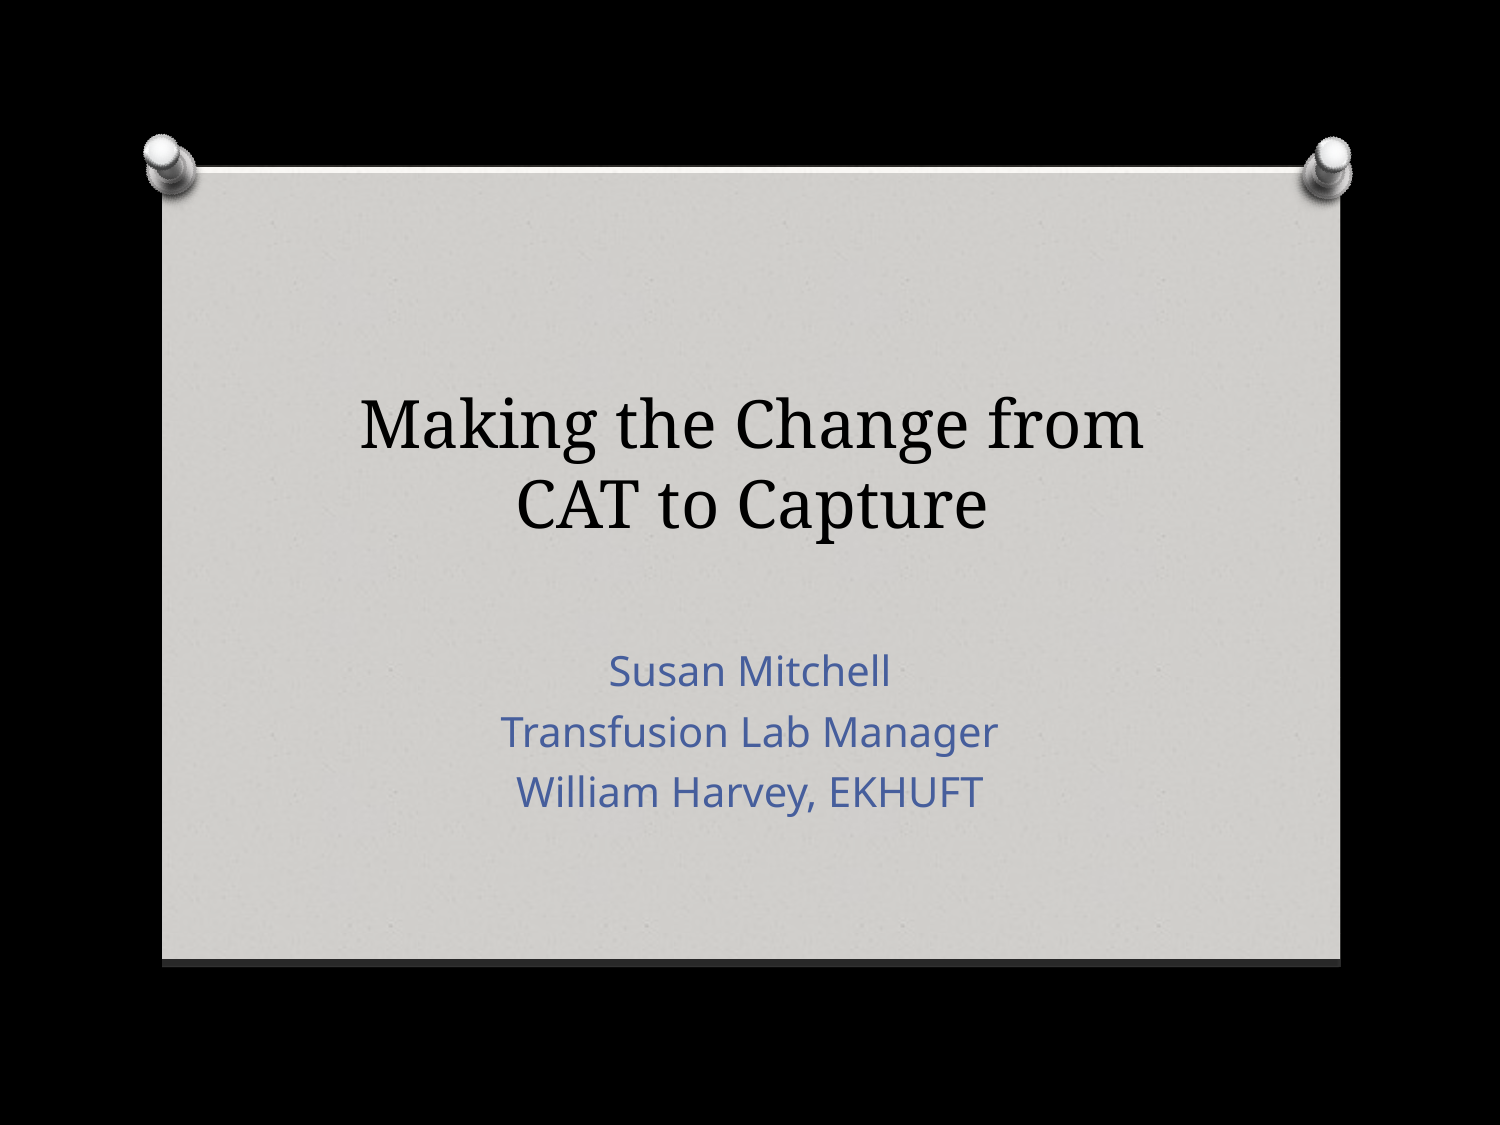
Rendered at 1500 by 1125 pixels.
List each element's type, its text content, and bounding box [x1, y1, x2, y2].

title Making the Change from CAT to Capture [283, 294, 1223, 595]
subtitle Susan Mitchell Transfusion Lab Manager William Harvey, EKHUFT [225, 637, 1276, 1000]
